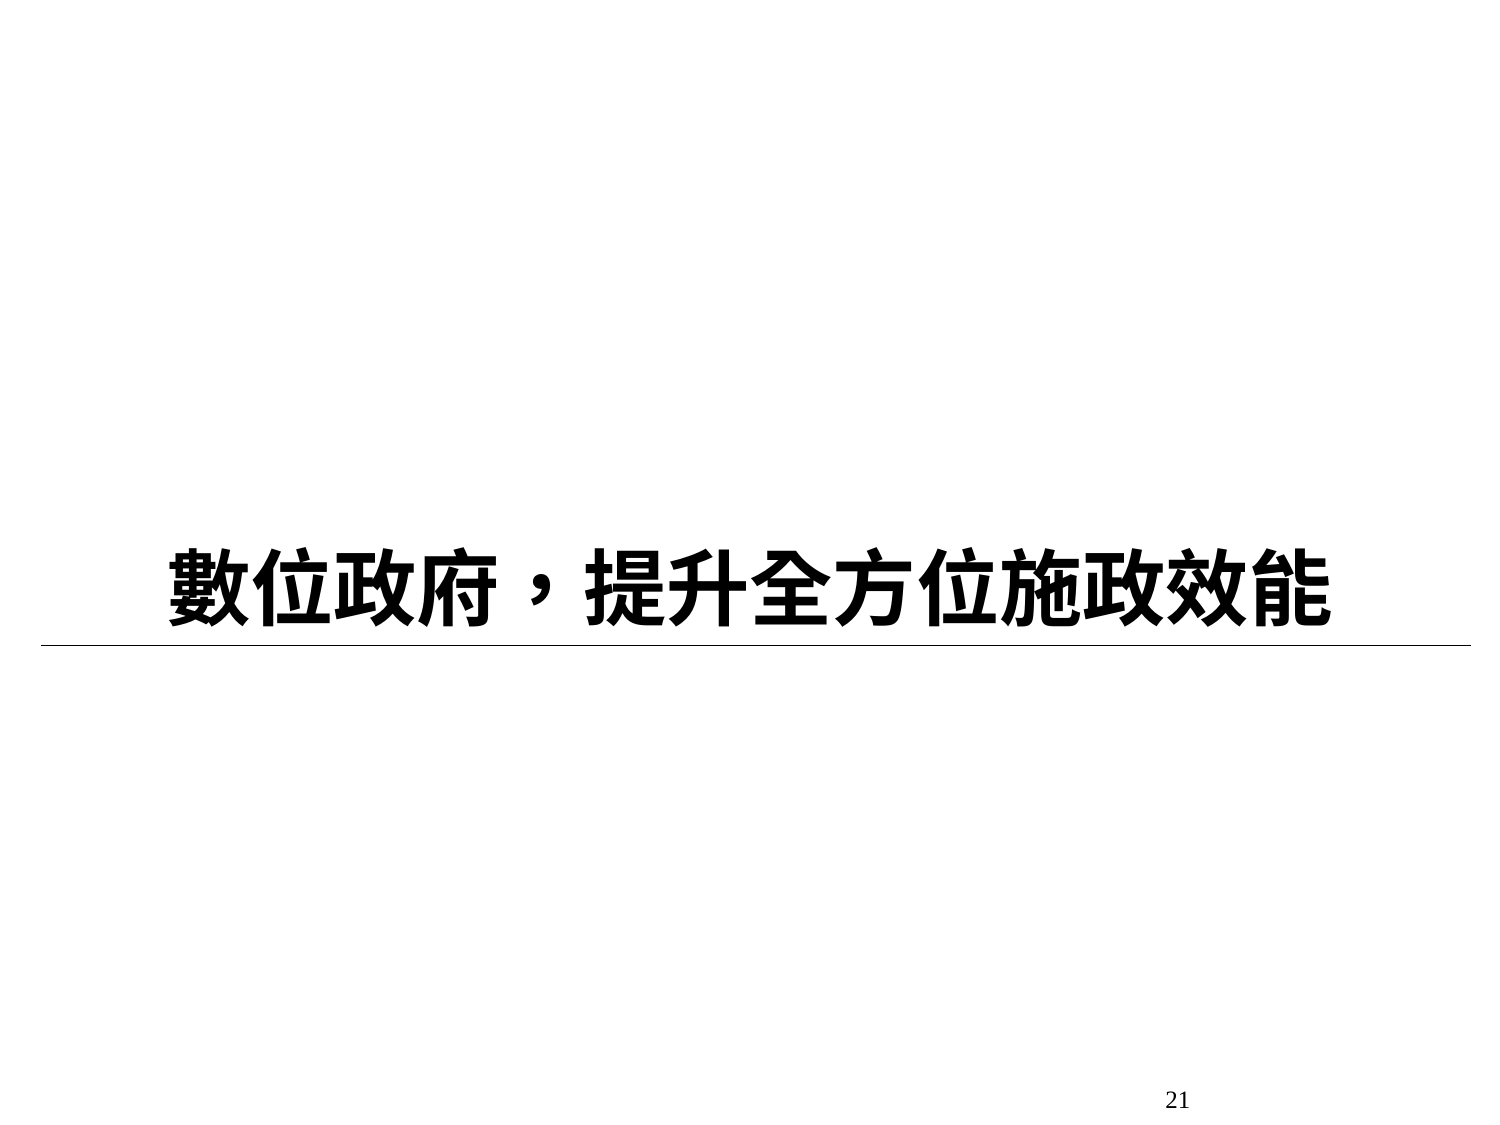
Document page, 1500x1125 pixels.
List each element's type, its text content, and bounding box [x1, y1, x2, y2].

text_box 數位政府，提升全方位施政效能 [152, 529, 1348, 644]
